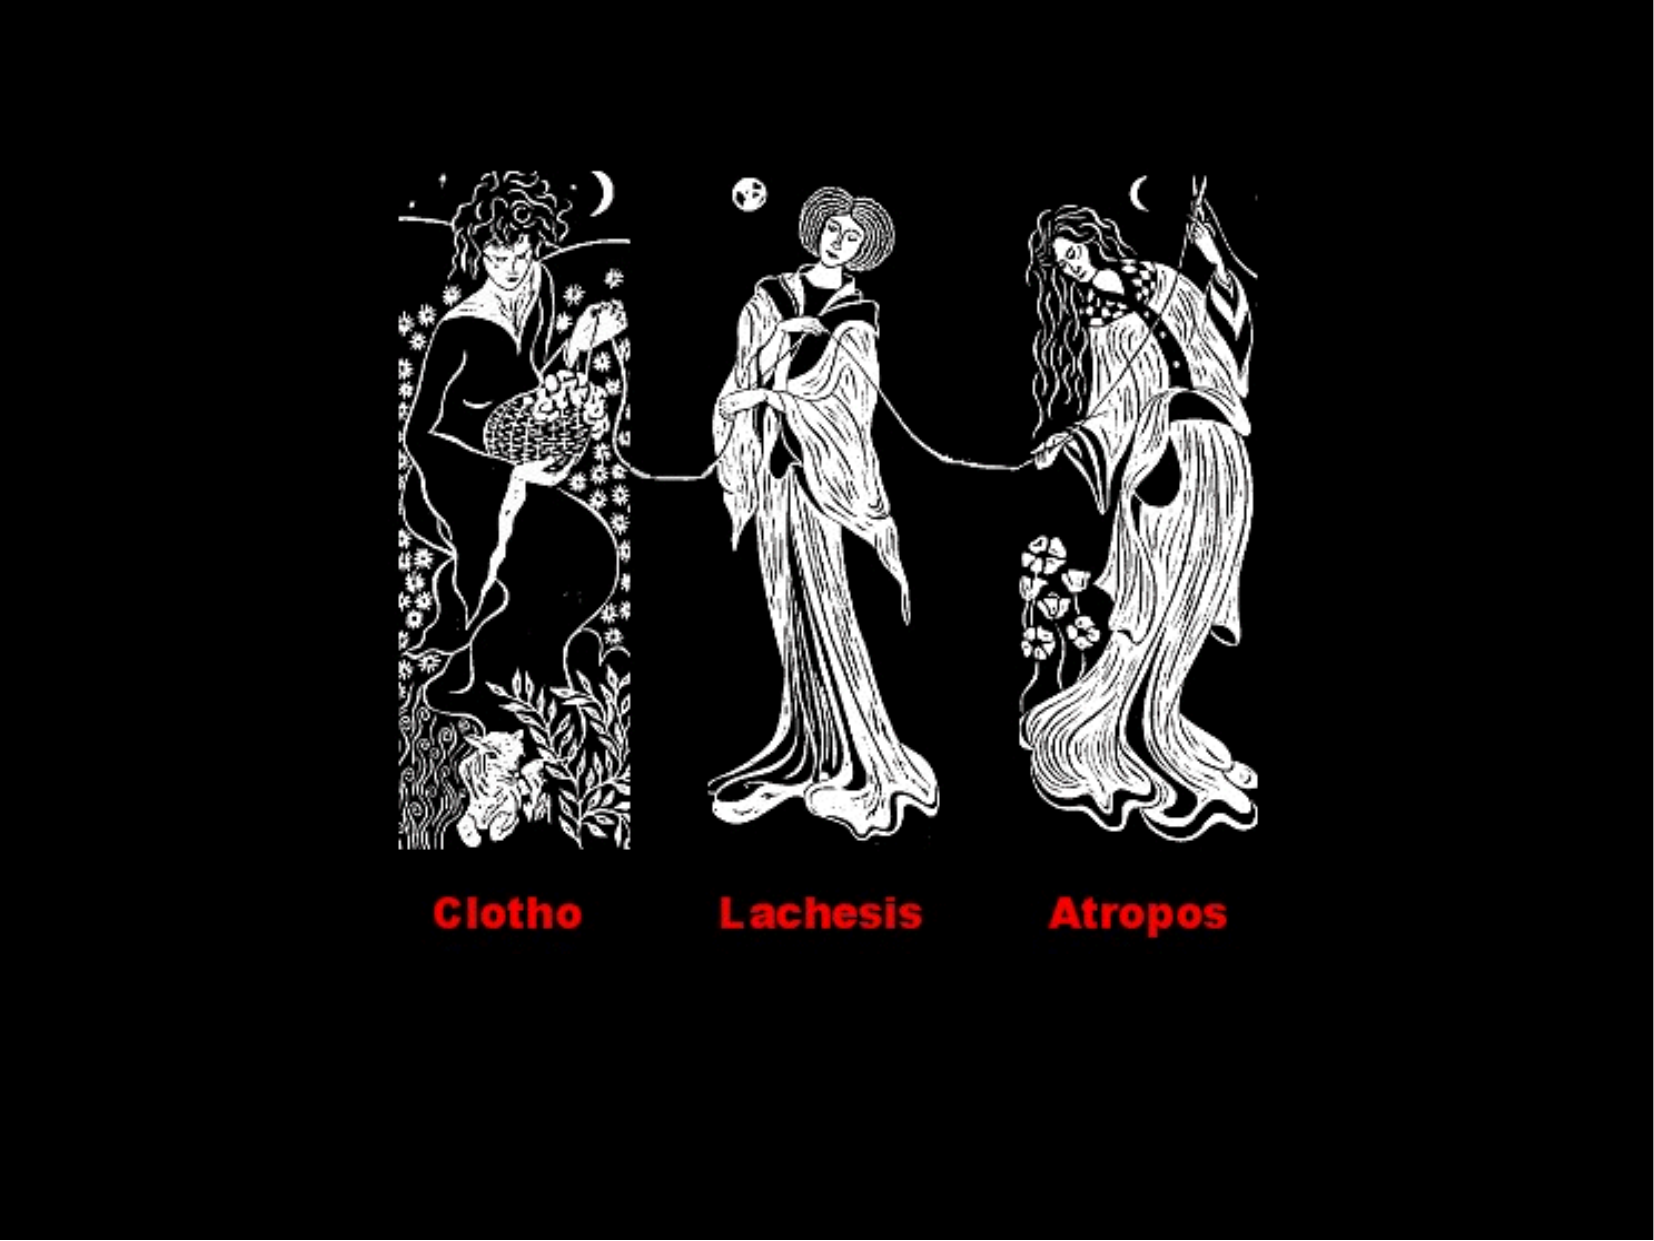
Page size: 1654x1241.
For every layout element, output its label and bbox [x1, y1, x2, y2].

picture [386, 165, 1267, 954]
